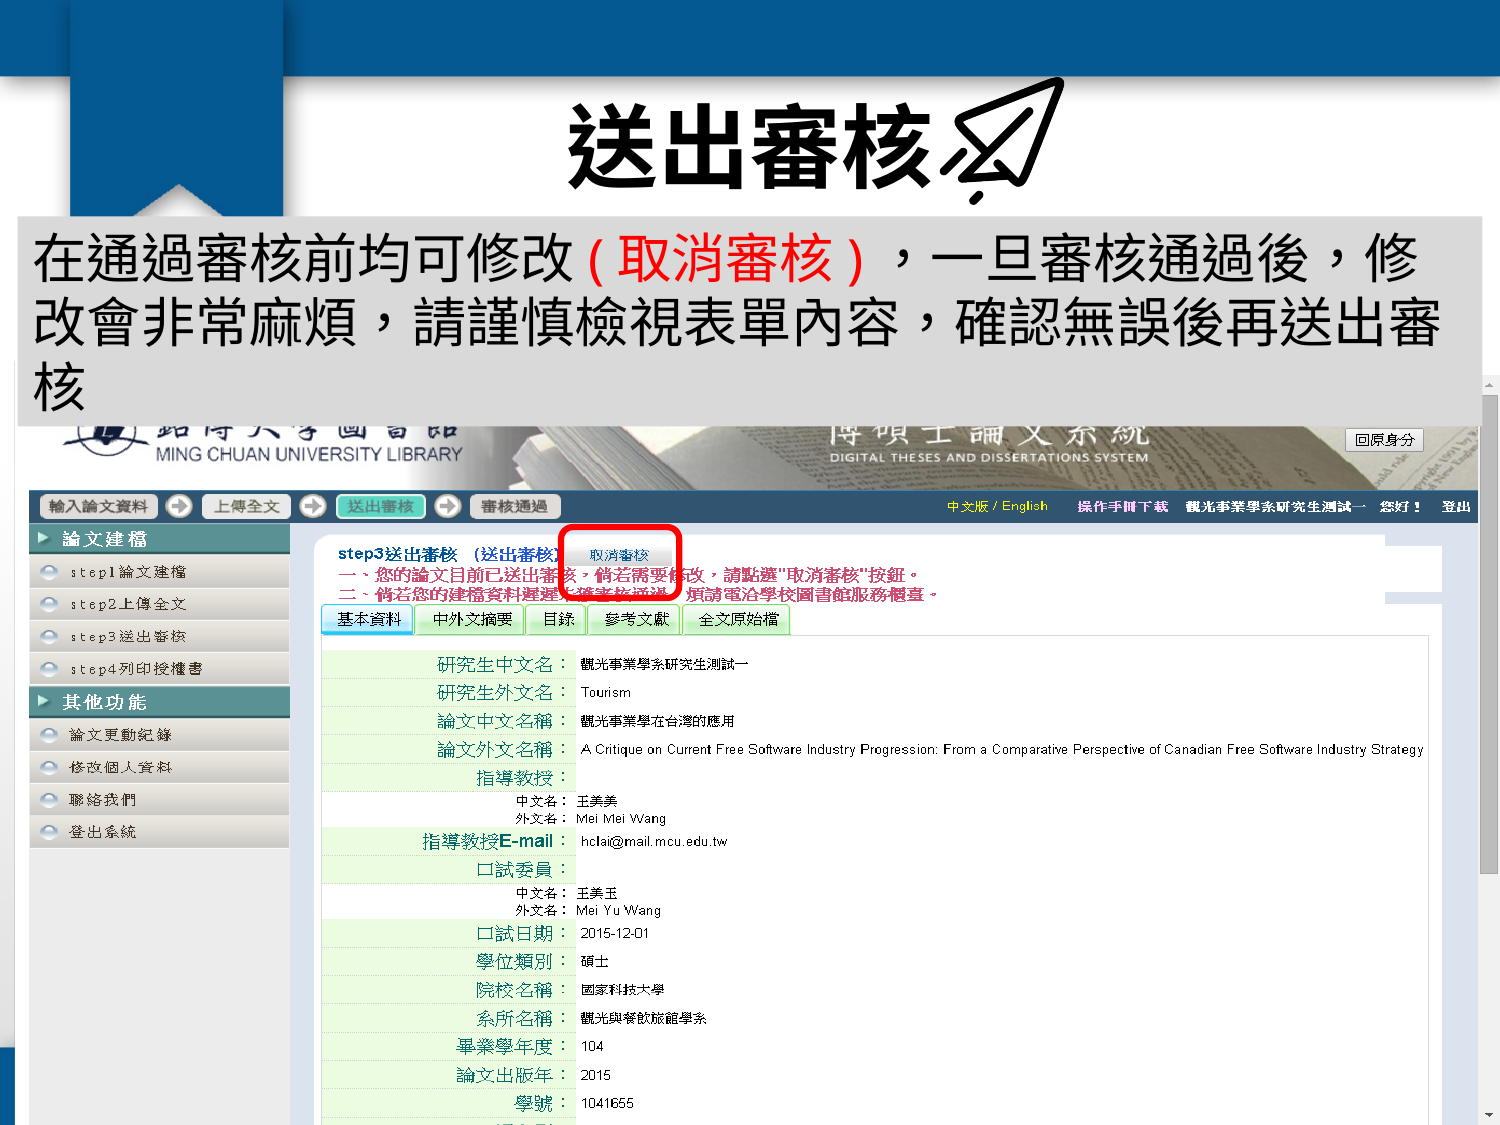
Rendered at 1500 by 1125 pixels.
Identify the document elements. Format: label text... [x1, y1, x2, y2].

picture [29, 375, 1500, 1125]
text_box 在通過審核前均可修改(取消審核)，一旦審核通過後，修改會非常麻煩，請謹慎檢視表單內容，確認無誤後再送出審核 [17, 216, 1483, 363]
picture [938, 78, 1066, 205]
title 送出審核 [75, 19, 1426, 208]
